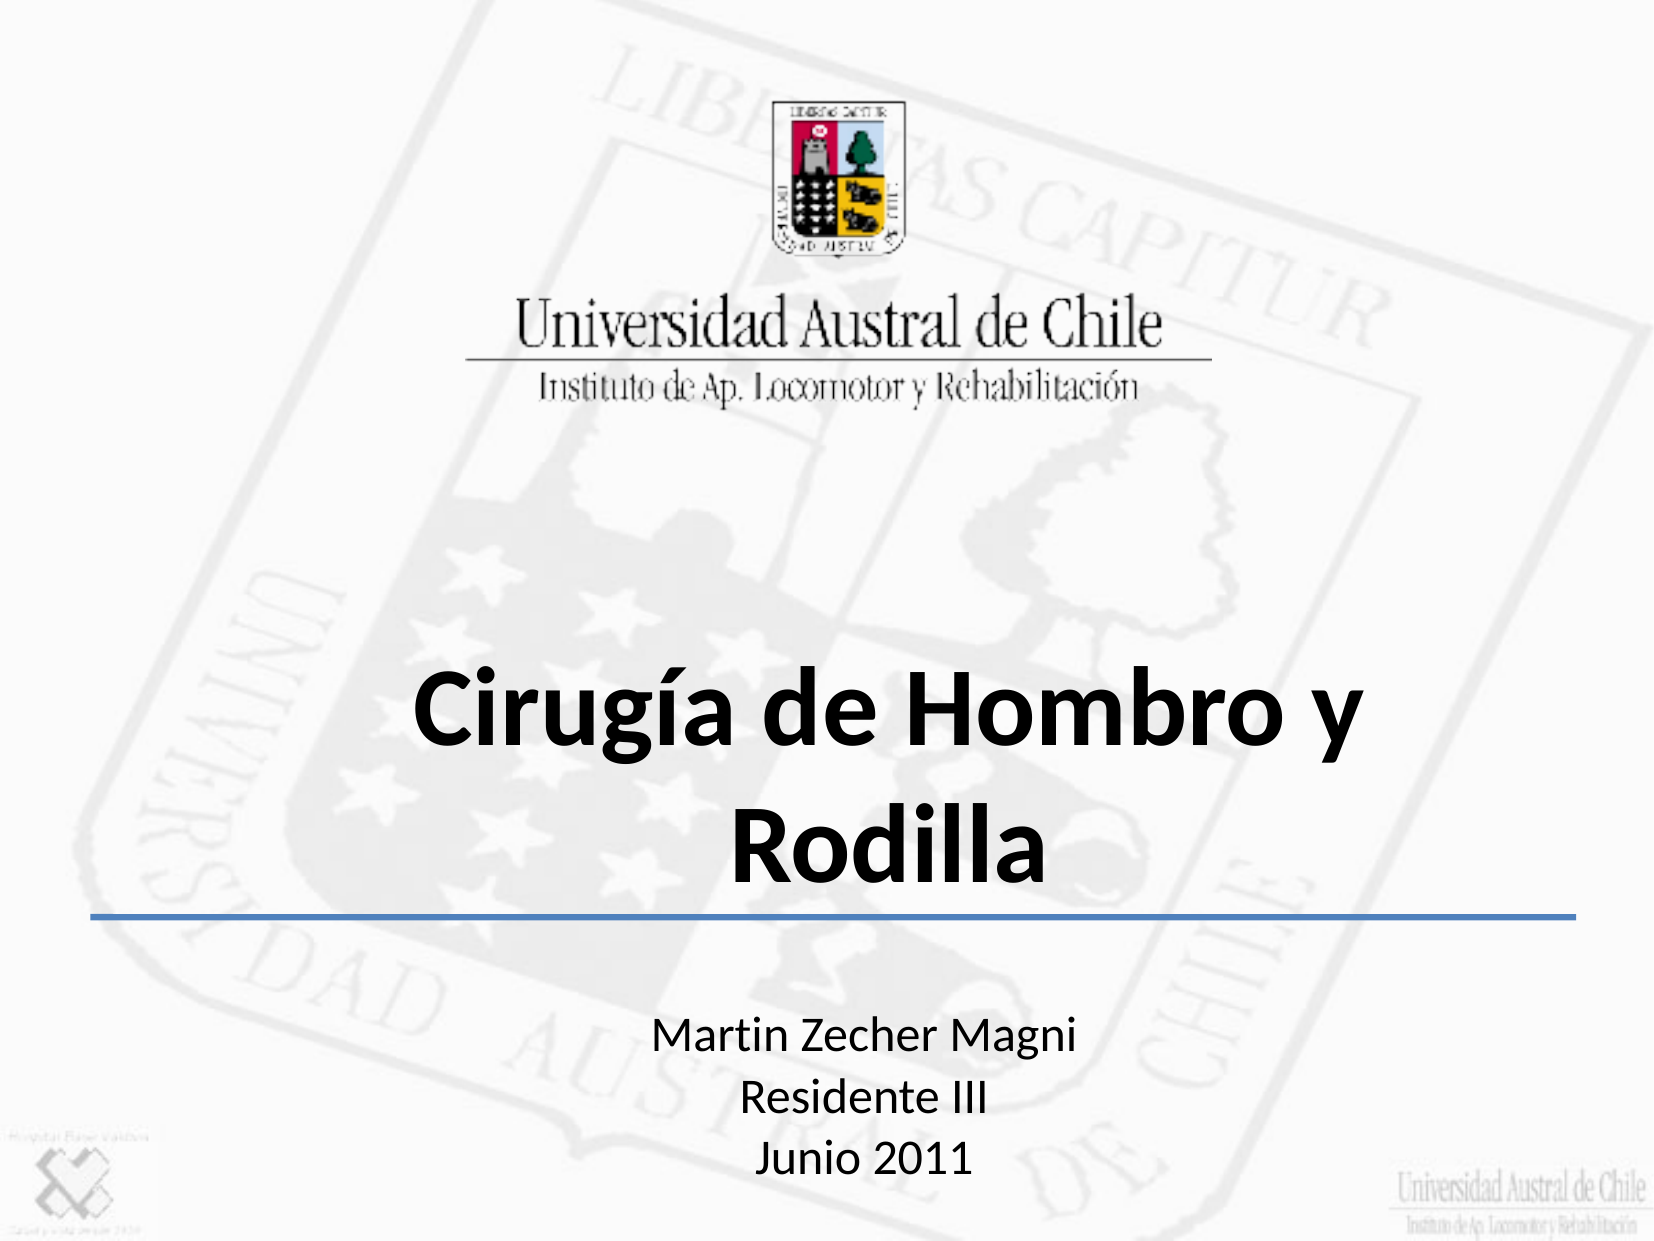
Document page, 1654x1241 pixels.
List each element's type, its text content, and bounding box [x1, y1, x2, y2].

subtitle Martin Zecher Magni Residente III Junio 2011 [82, 944, 1571, 1241]
title Cirugía de Hombro y Rodilla [129, 622, 1532, 913]
picture [0, 0, 1654, 1241]
